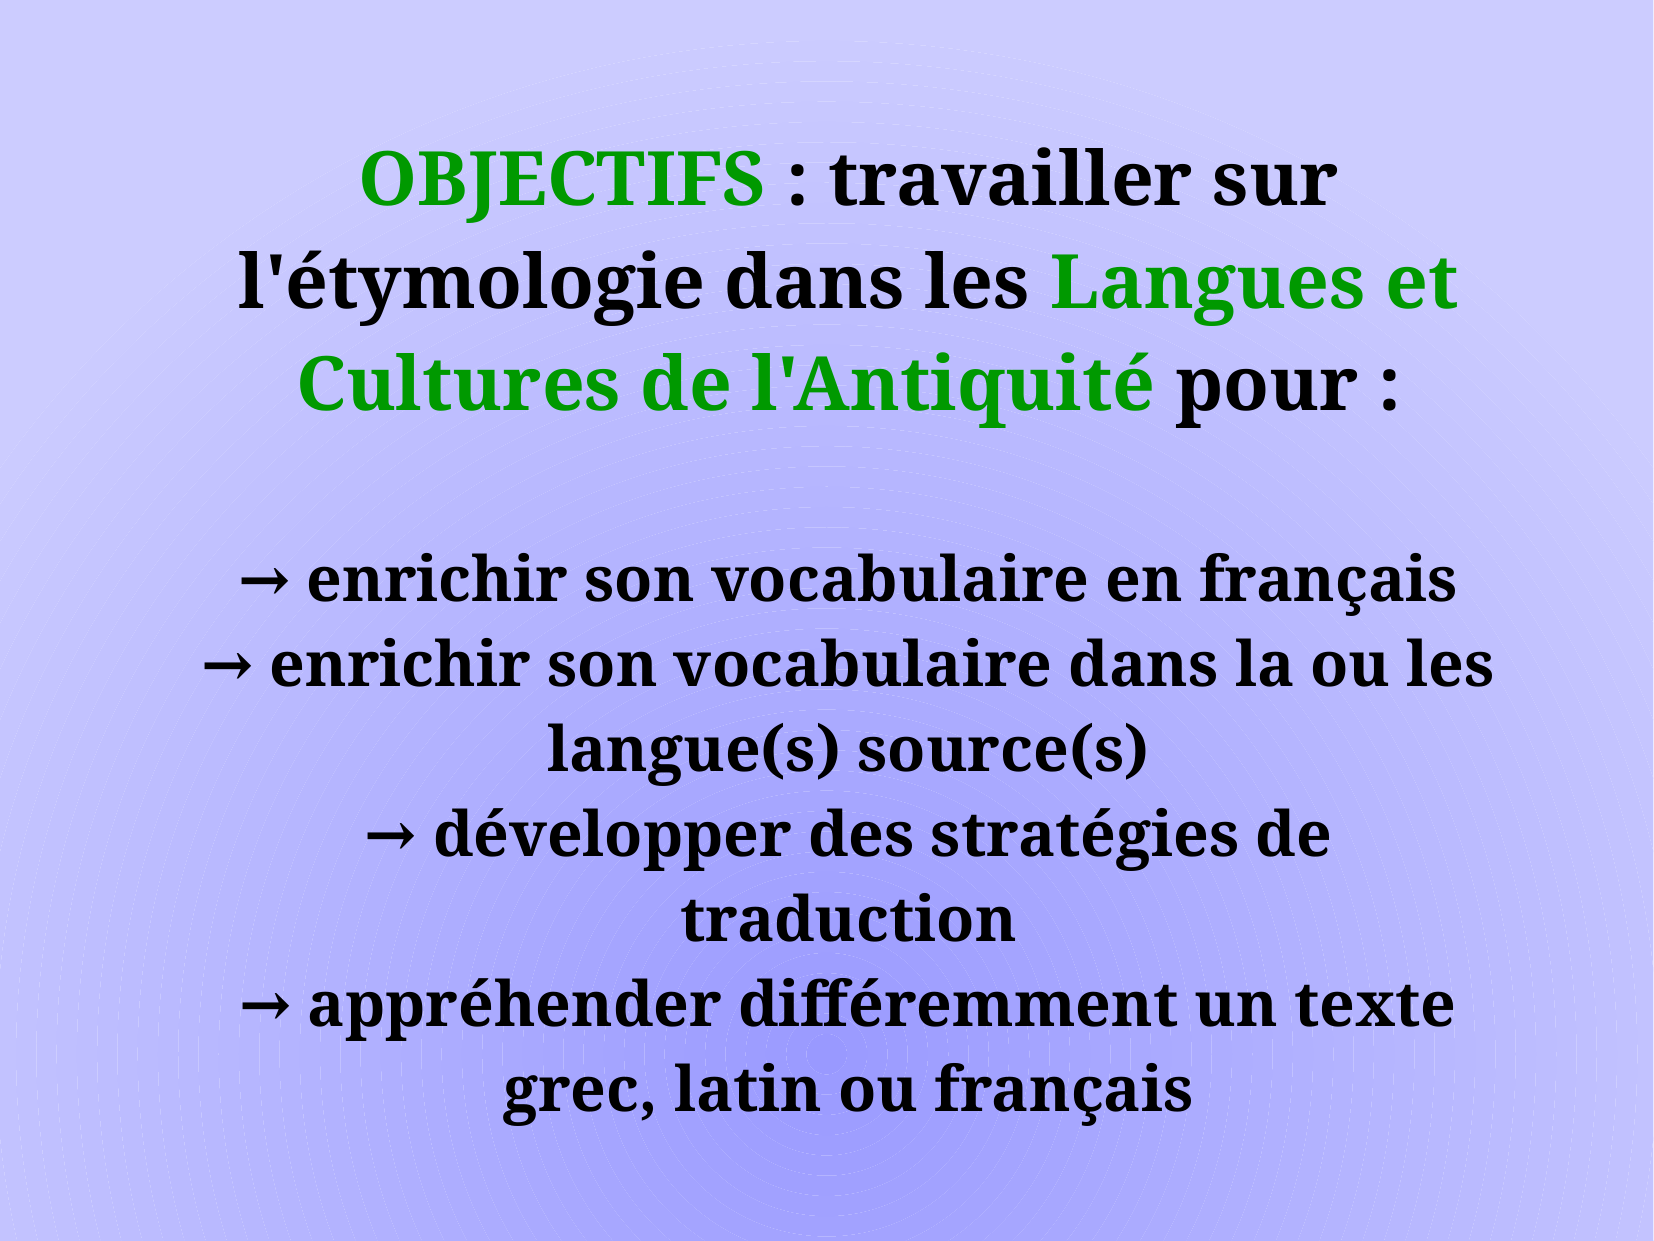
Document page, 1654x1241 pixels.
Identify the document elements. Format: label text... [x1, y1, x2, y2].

text_box OBJECTIFS : travailler sur l'étymologie dans les Langues et Cultures de l'Antiquité pour : → enrichir son vocabulaire en français → enrichir son vocabulaire dans la ou les langue(s) source(s) → développer des stratégies de traduction → appréhender différemment un texte grec, latin ou français [177, 118, 1521, 1044]
